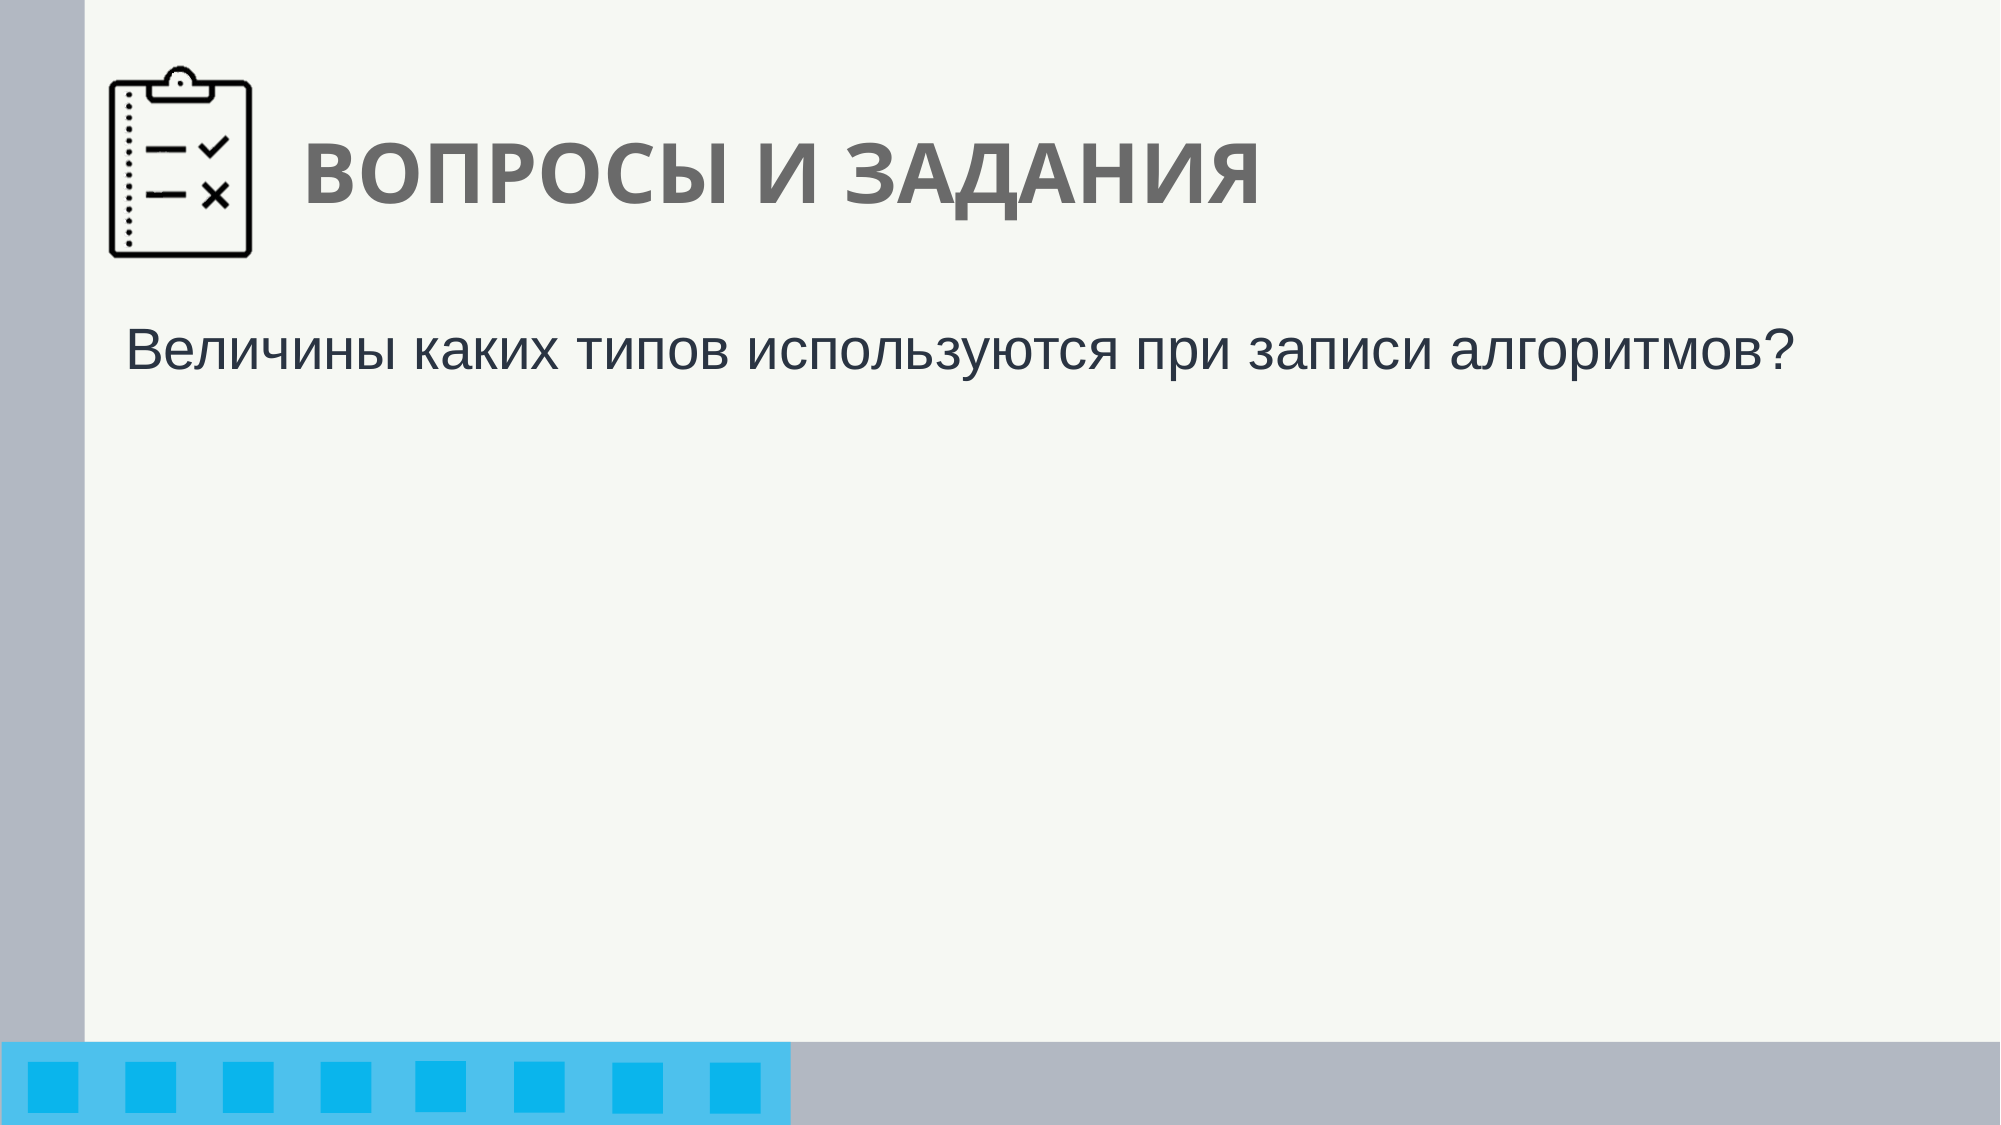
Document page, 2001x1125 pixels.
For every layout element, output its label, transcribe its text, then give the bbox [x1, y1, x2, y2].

title ВОПРОСЫ И ЗАДАНИЯ [285, 67, 1892, 286]
list Величины каких типов используются при записи алгоритмов? [110, 311, 1892, 1058]
picture [85, 54, 286, 286]
